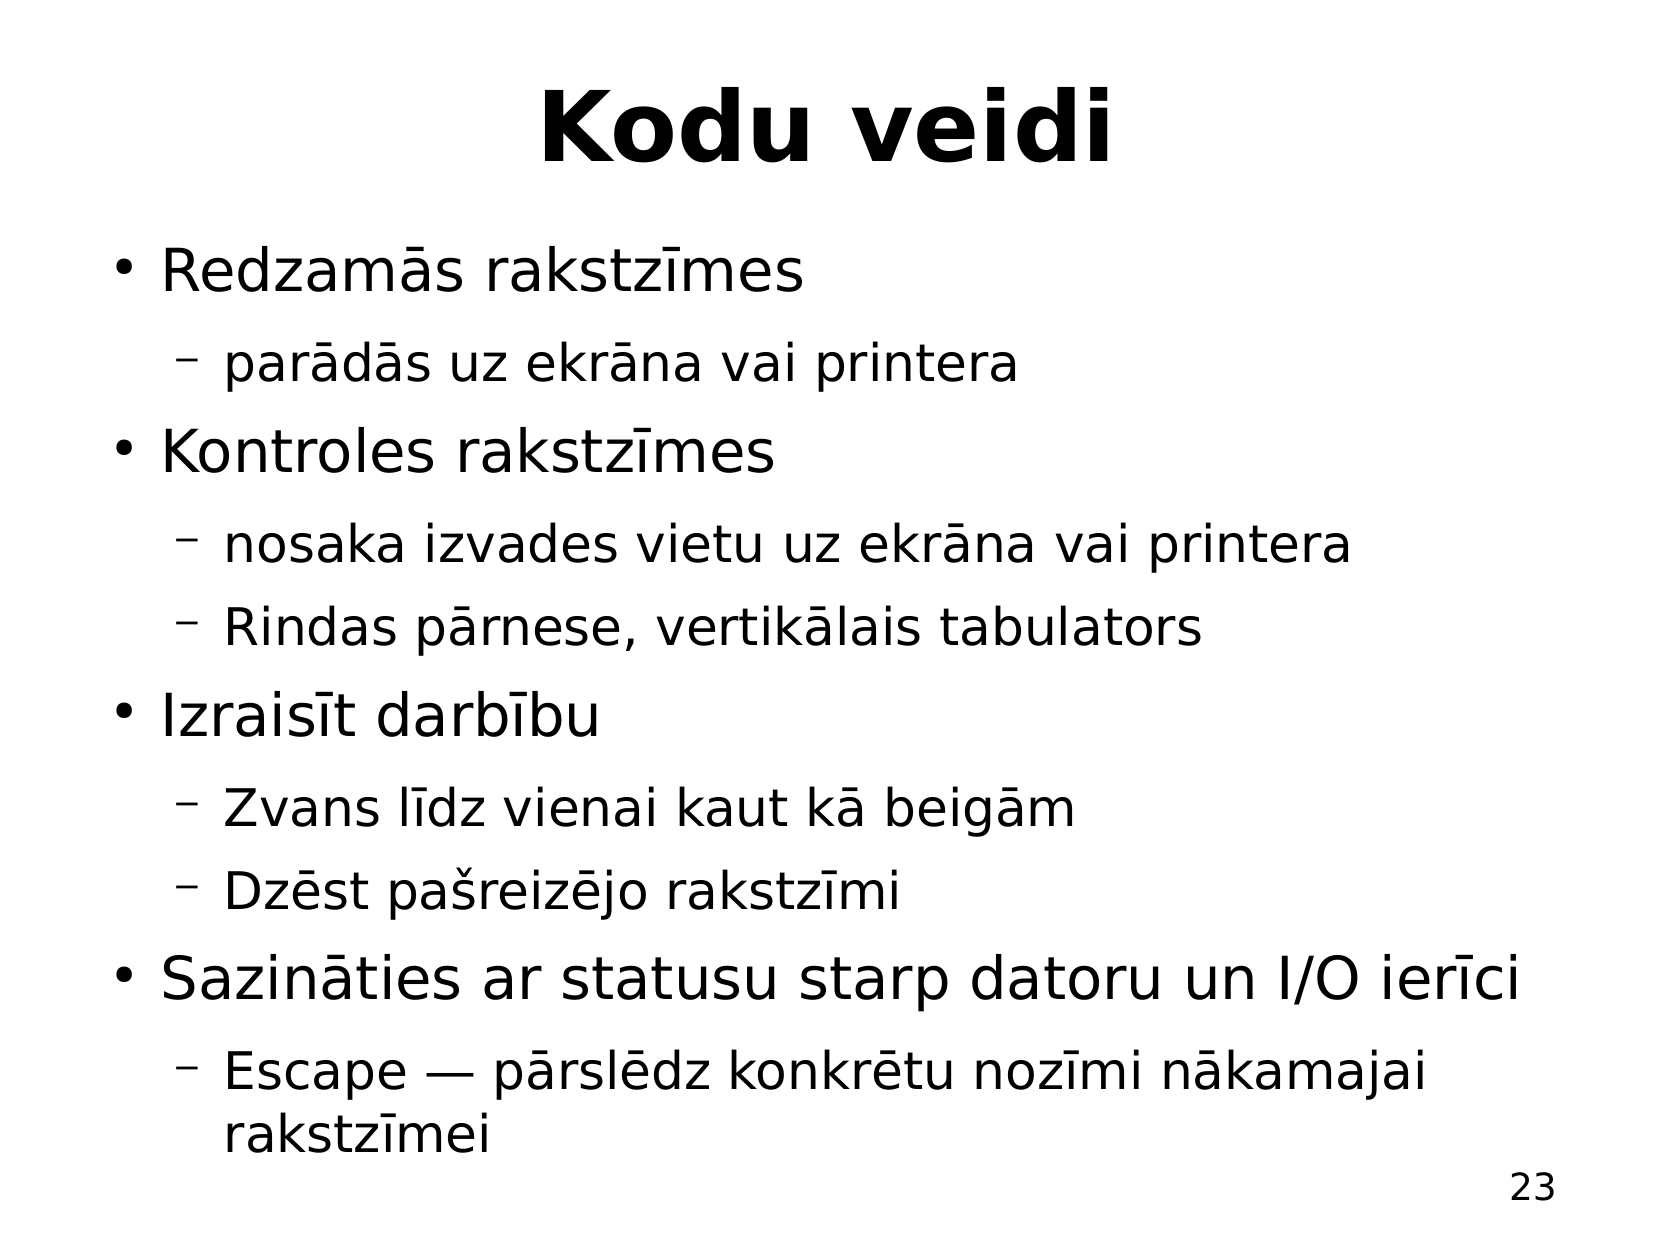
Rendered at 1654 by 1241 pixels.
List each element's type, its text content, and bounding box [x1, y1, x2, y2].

title Kodu veidi [82, 49, 1571, 196]
list Redzamās rakstzīmes parādās uz ekrāna vai printera Kontroles rakstzīmes nosaka izvades vietu uz ekrāna vai printera Rindas pārnese, vertikālais tabulators Izraisīt darbību Zvans līdz vienai kaut kā beigām Dzēst pašreizējo rakstzīmi Sazināties ar statusu starp datoru un I/O ierīci Escape — pārslēdz konkrētu nozīmi nākamajai rakstzīmei [82, 225, 1538, 1186]
